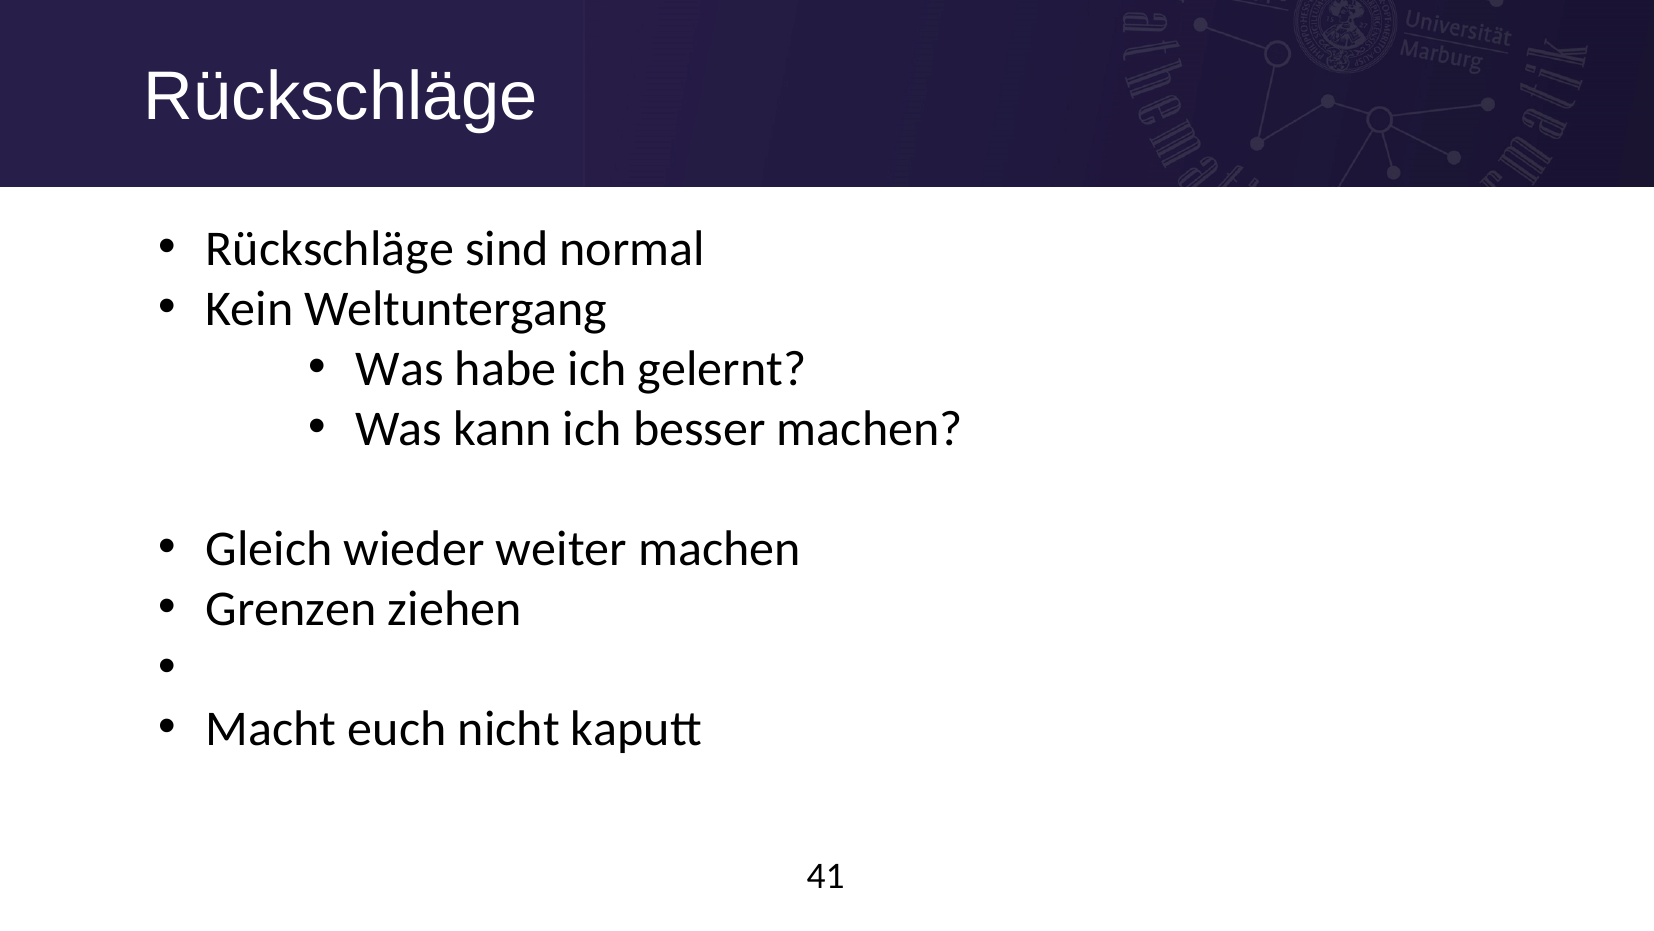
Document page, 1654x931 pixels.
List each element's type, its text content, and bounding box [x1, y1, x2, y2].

text_box Rückschläge [143, 14, 1260, 170]
text_box Rückschläge sind normal Kein Weltuntergang Was habe ich gelernt? Was kann ich besser machen? Gleich wieder weiter machen Grenzen ziehen Macht euch nicht kaputt [143, 208, 1570, 769]
picture [0, 0, 1654, 187]
text_box 41 [791, 843, 1626, 905]
